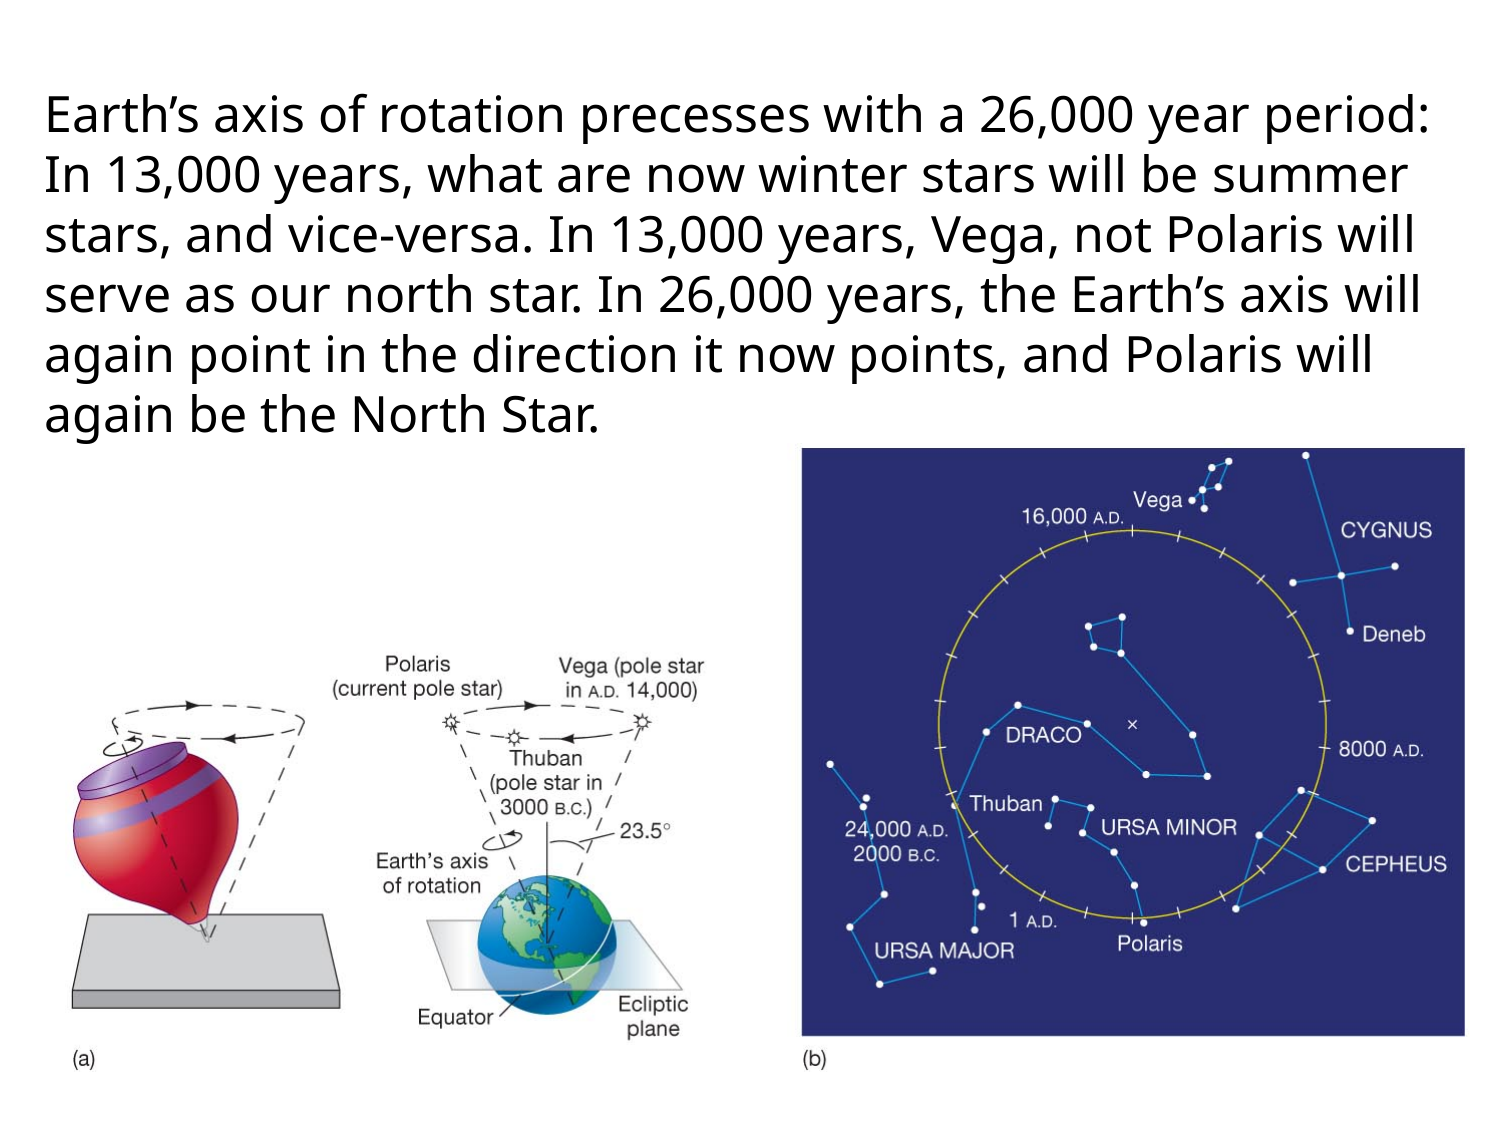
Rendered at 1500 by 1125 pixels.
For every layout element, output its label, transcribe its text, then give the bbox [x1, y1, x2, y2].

text_box Earth’s axis of rotation precesses with a 26,000 year period: In 13,000 years, what are now winter stars will be summer stars, and vice-versa. In 13,000 years, Vega, not Polaris will serve as our north star. In 26,000 years, the Earth’s axis will again point in the direction it now points, and Polaris will again be the North Star. [30, 74, 1486, 450]
picture [65, 450, 1471, 1072]
